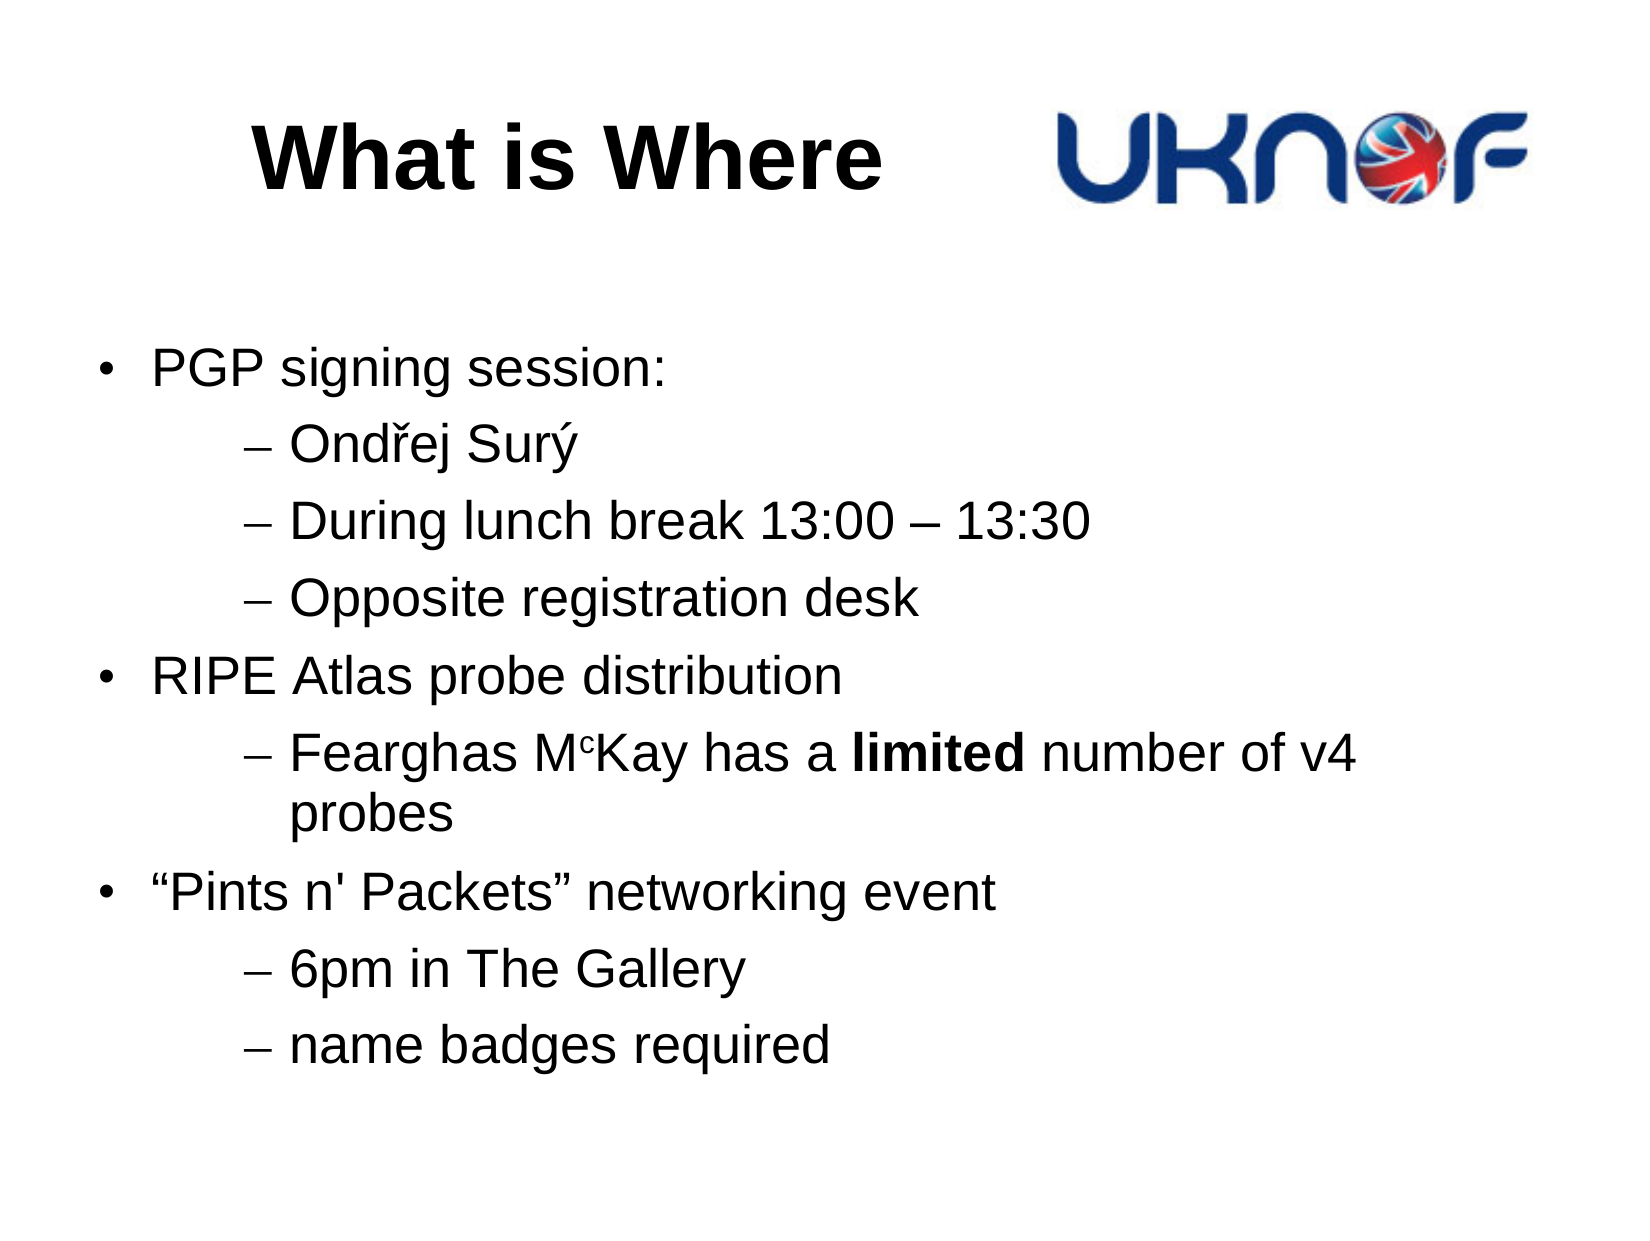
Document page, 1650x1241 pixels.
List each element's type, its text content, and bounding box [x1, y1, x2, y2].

title What is Where [123, 37, 1013, 279]
picture [1050, 93, 1536, 225]
list PGP signing session: Ondřej Surý During lunch break 13:00 – 13:30 Opposite registration desk RIPE Atlas probe distribution Fearghas McKay has a limited number of v4 probes “Pints n' Packets” networking event 6pm in The Gallery name badges required [37, 337, 1538, 1175]
